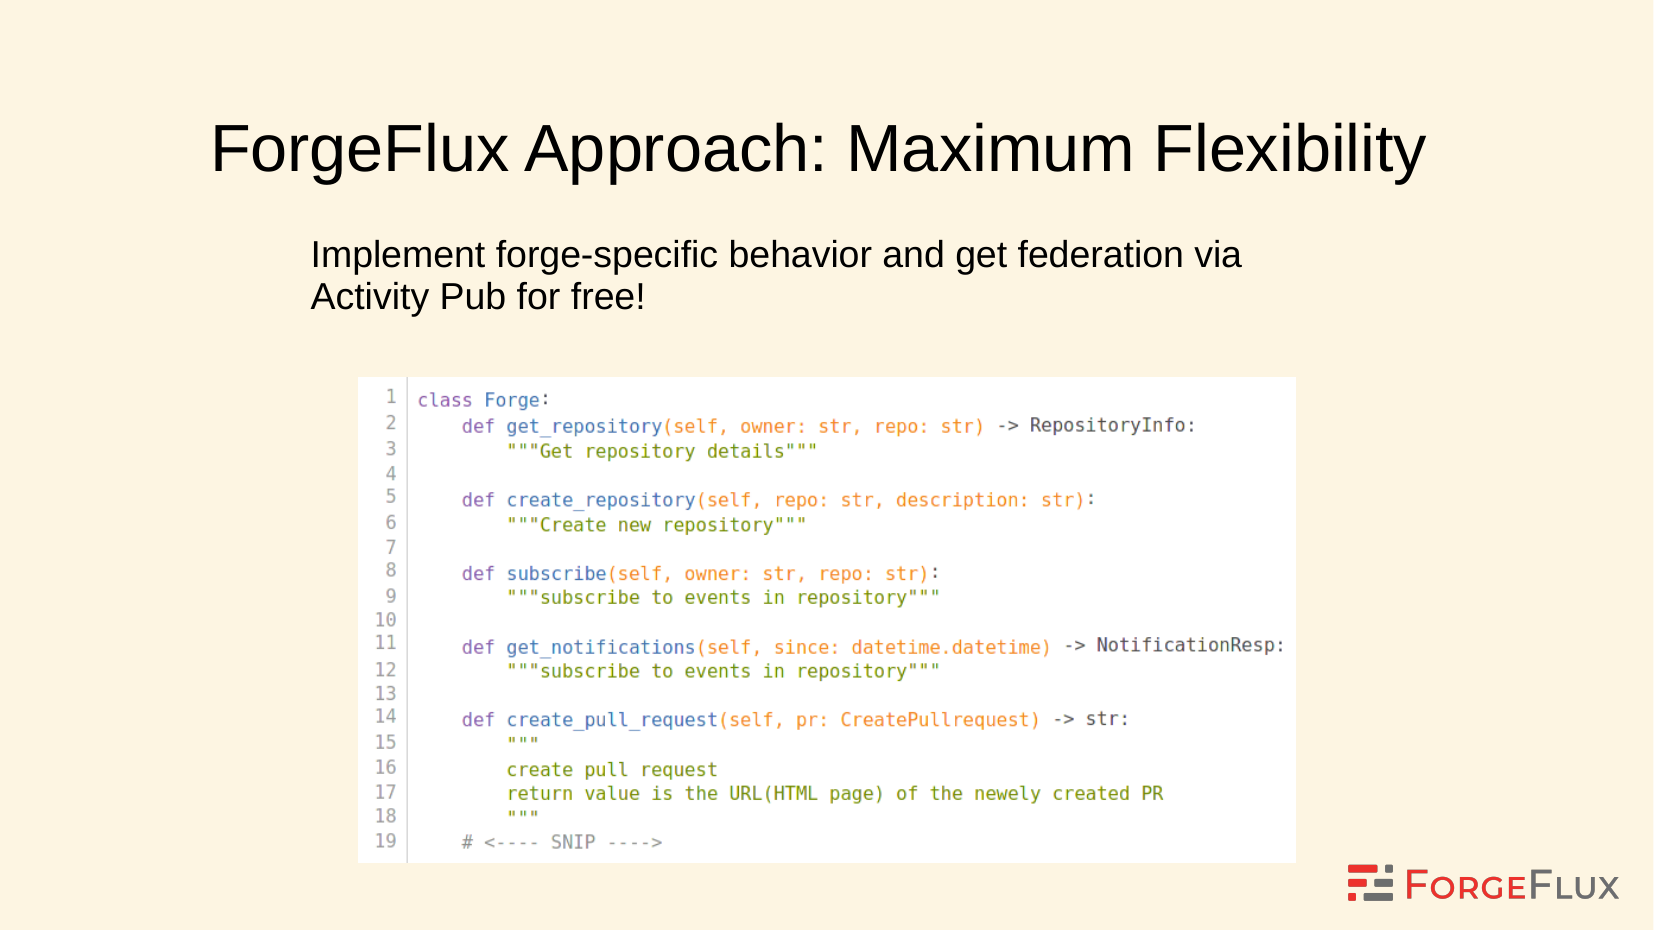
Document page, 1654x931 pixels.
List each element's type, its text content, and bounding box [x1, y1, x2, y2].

picture [358, 377, 1296, 863]
picture [1317, 824, 1651, 931]
text_box Implement forge-specific behavior and get federation via Activity Pub for free! [295, 225, 1358, 325]
title ForgeFlux Approach: Maximum Flexibility [75, 70, 1564, 226]
